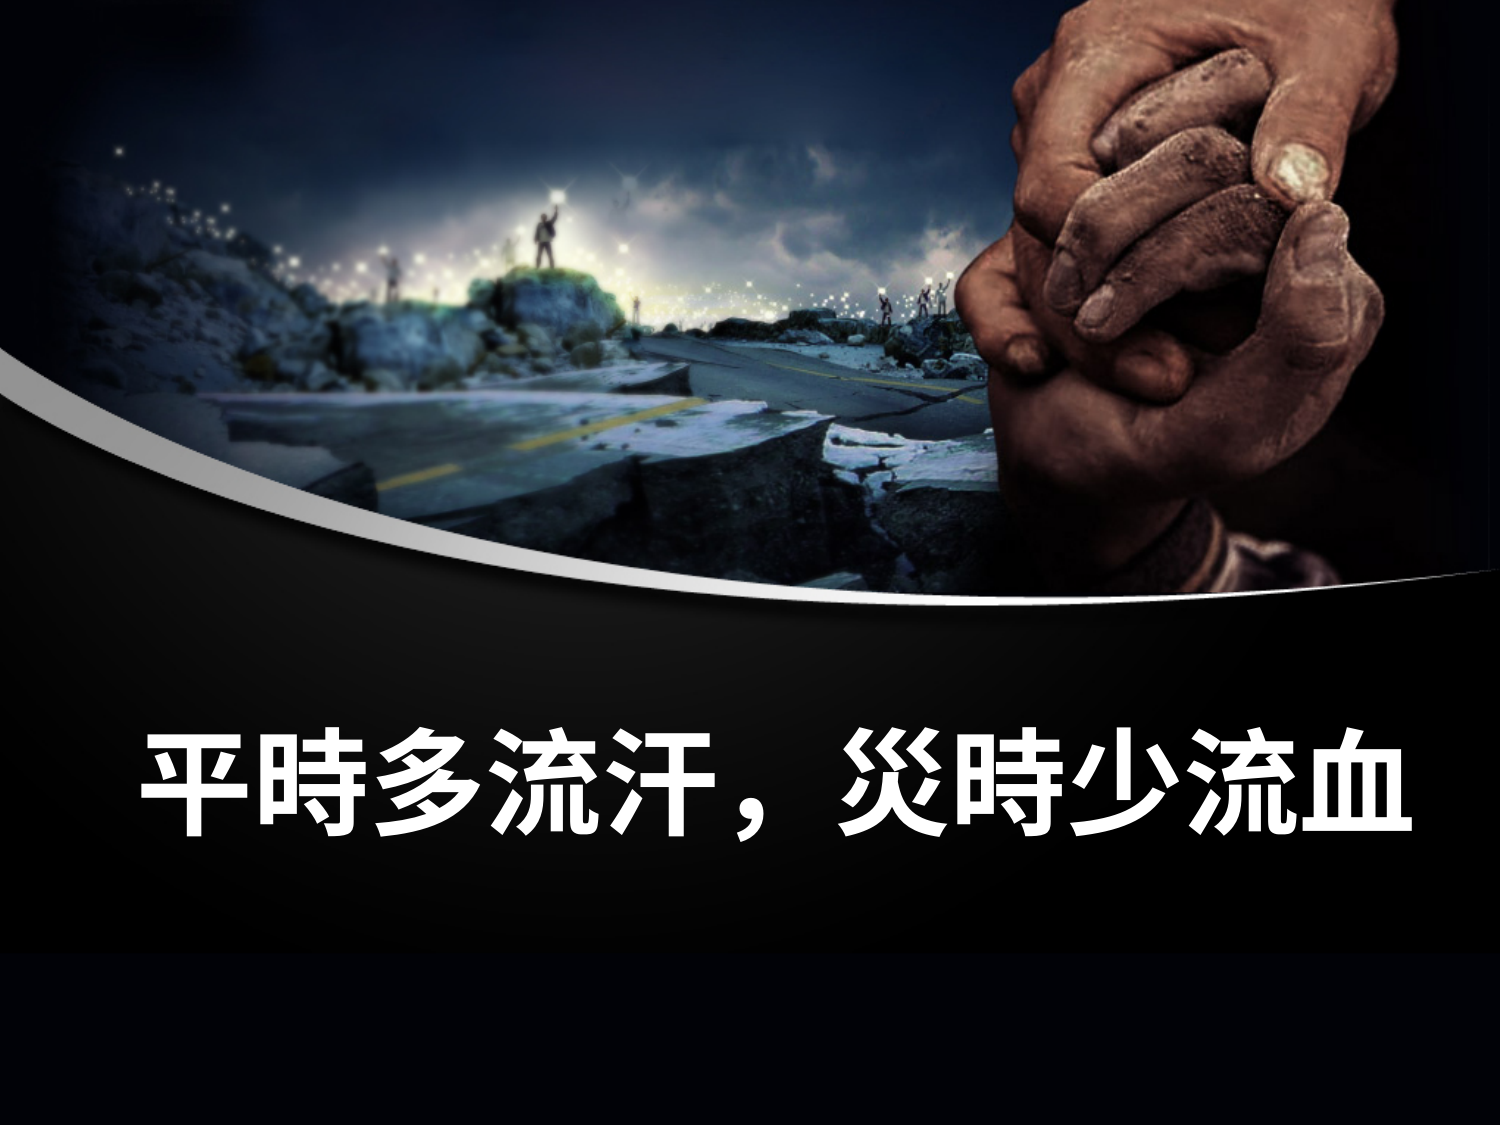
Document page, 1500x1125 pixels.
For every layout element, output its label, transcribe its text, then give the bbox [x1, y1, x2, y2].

title 平時多流汗，災時少流血 [76, 691, 1424, 869]
picture [0, 0, 1500, 1125]
